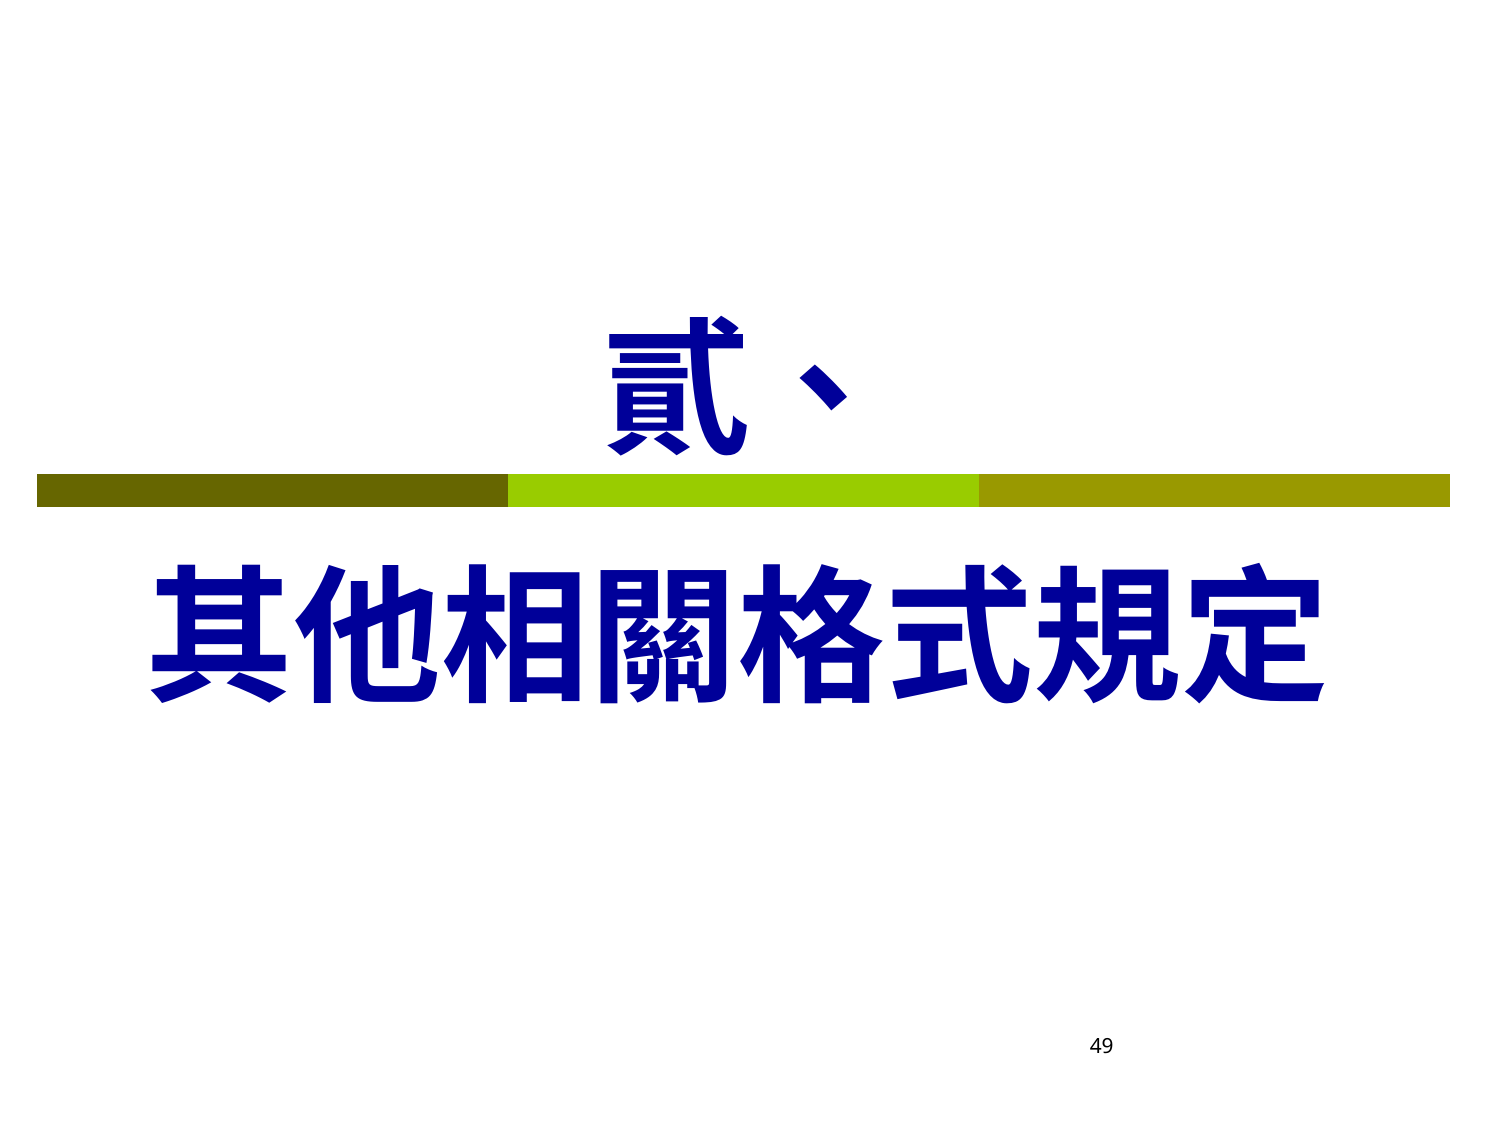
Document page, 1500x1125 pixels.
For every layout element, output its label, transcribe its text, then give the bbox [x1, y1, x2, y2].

title 貳、 其他相關格式規定 [112, 112, 1388, 728]
text_box [1074, 1025, 1426, 1101]
subtitle [225, 536, 1276, 899]
